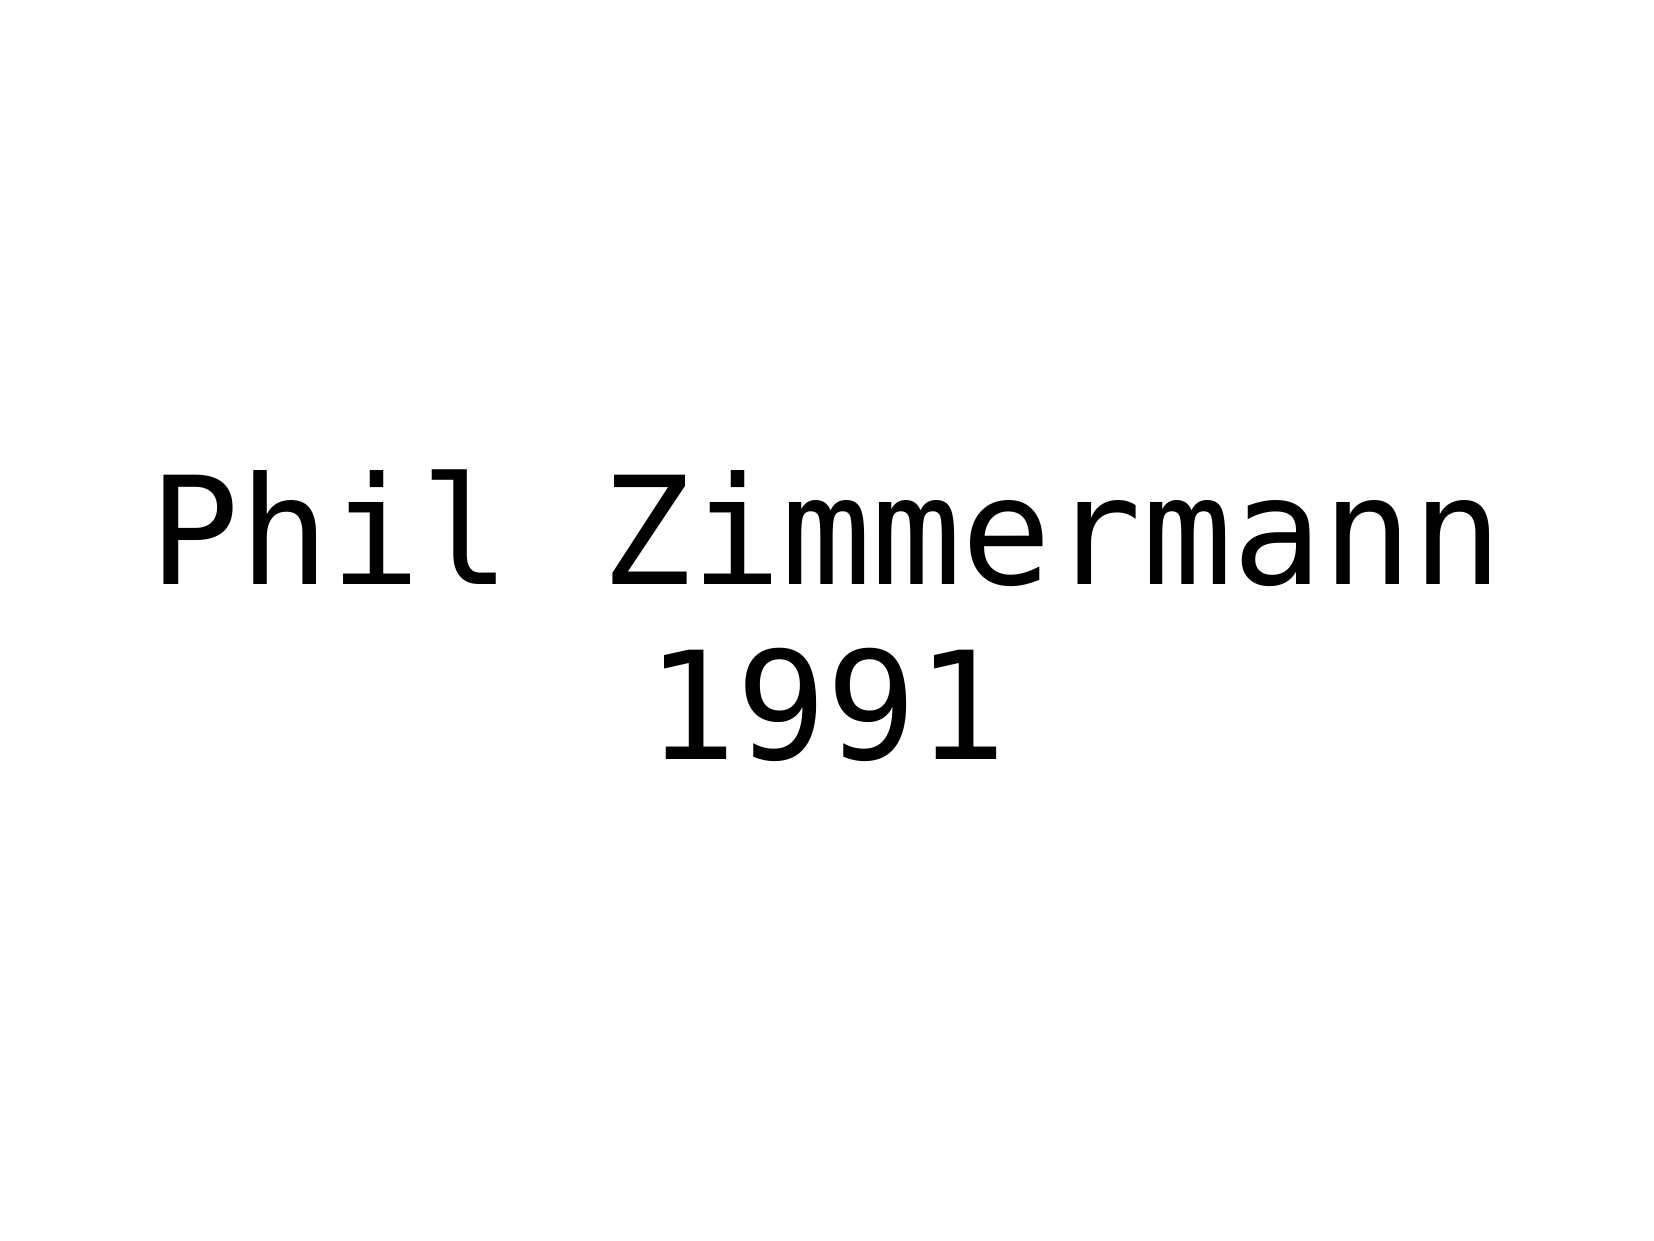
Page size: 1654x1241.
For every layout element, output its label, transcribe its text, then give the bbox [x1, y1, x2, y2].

title Phil Zimmermann 1991 [82, 445, 1571, 795]
